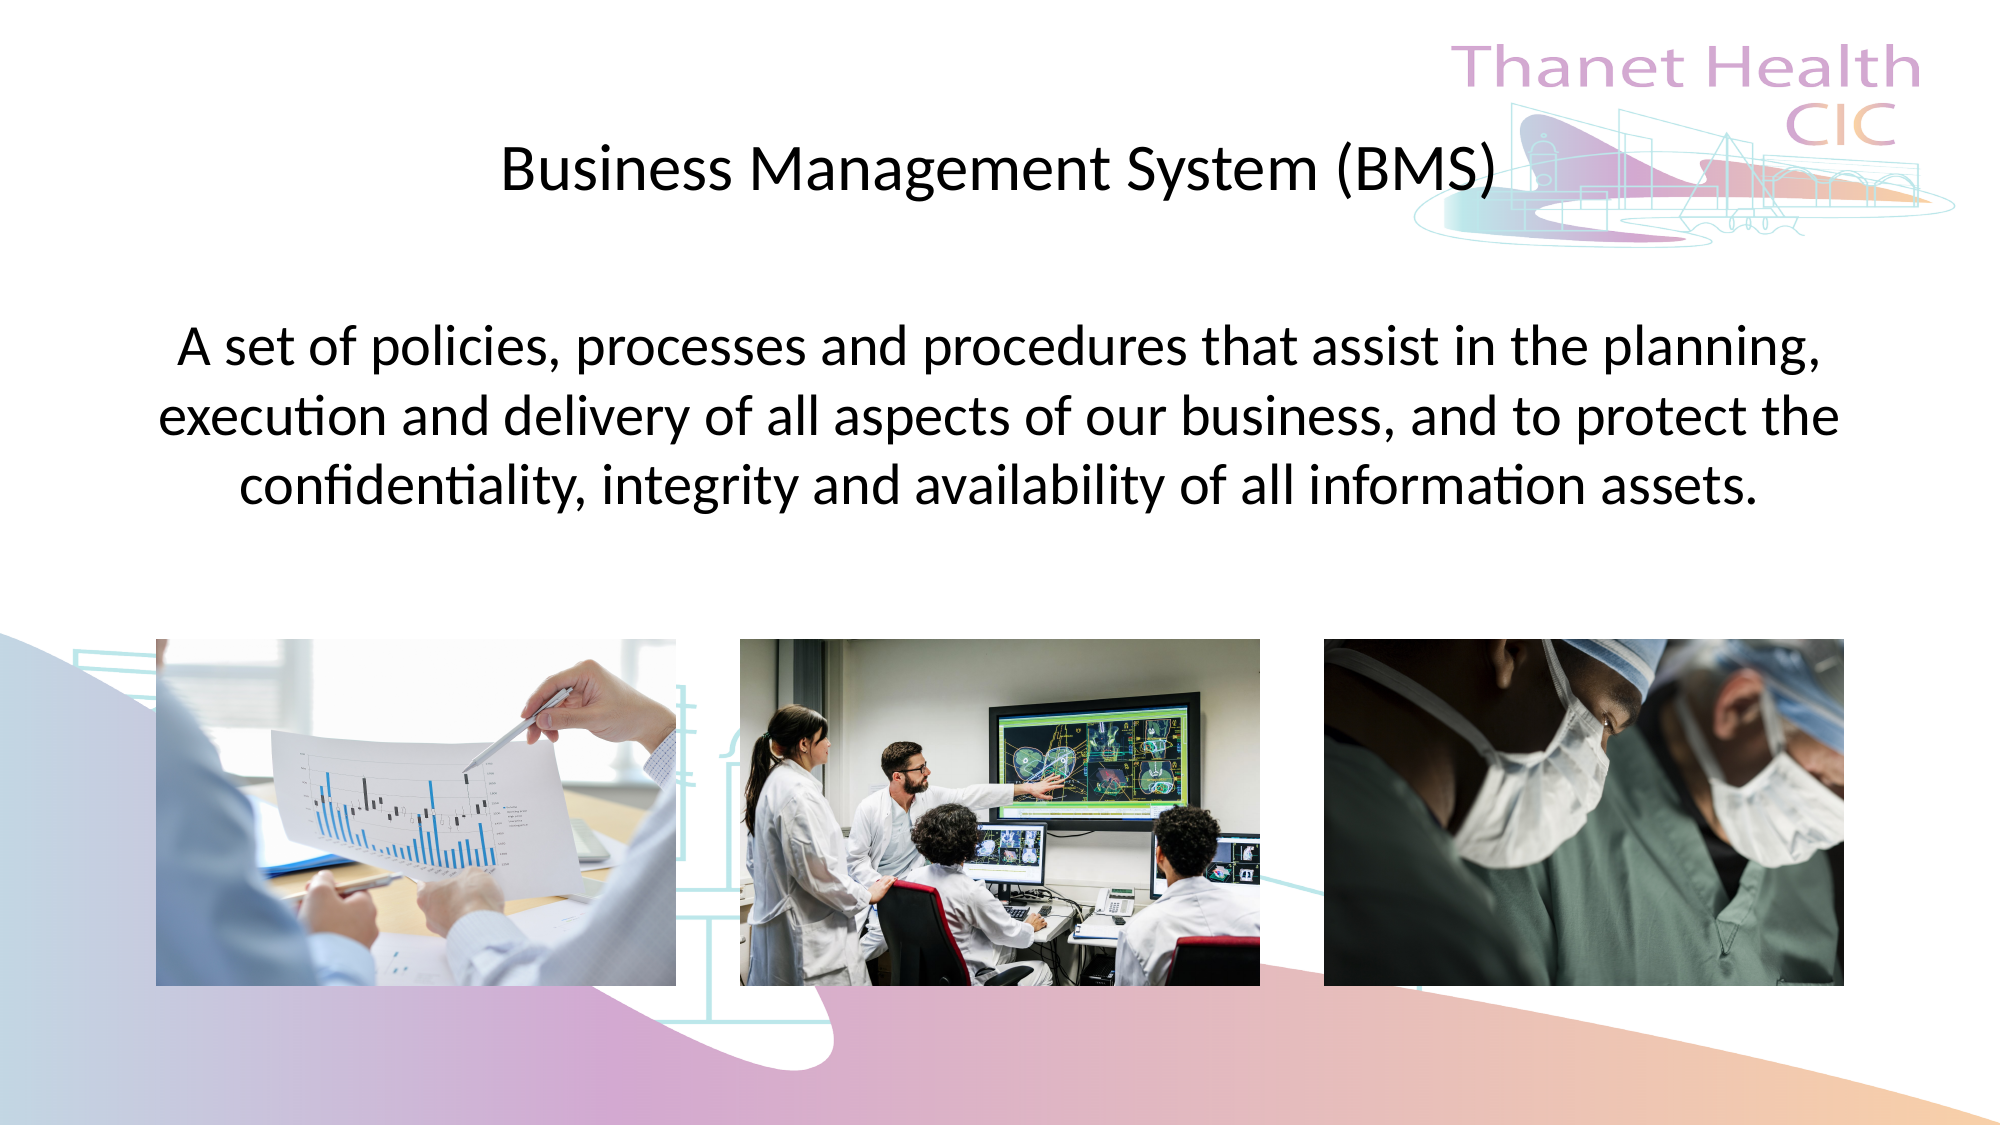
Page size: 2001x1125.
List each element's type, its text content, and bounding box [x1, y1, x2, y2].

picture [1324, 639, 1844, 986]
picture [156, 639, 676, 986]
title Business Management System (BMS) [137, 59, 1863, 278]
picture [740, 639, 1260, 986]
list A set of policies, processes and procedures that assist in the planning, execution and delivery of all aspects of our business, and to protect the confidentiality, integrity and availability of all information assets. [137, 299, 1863, 1014]
